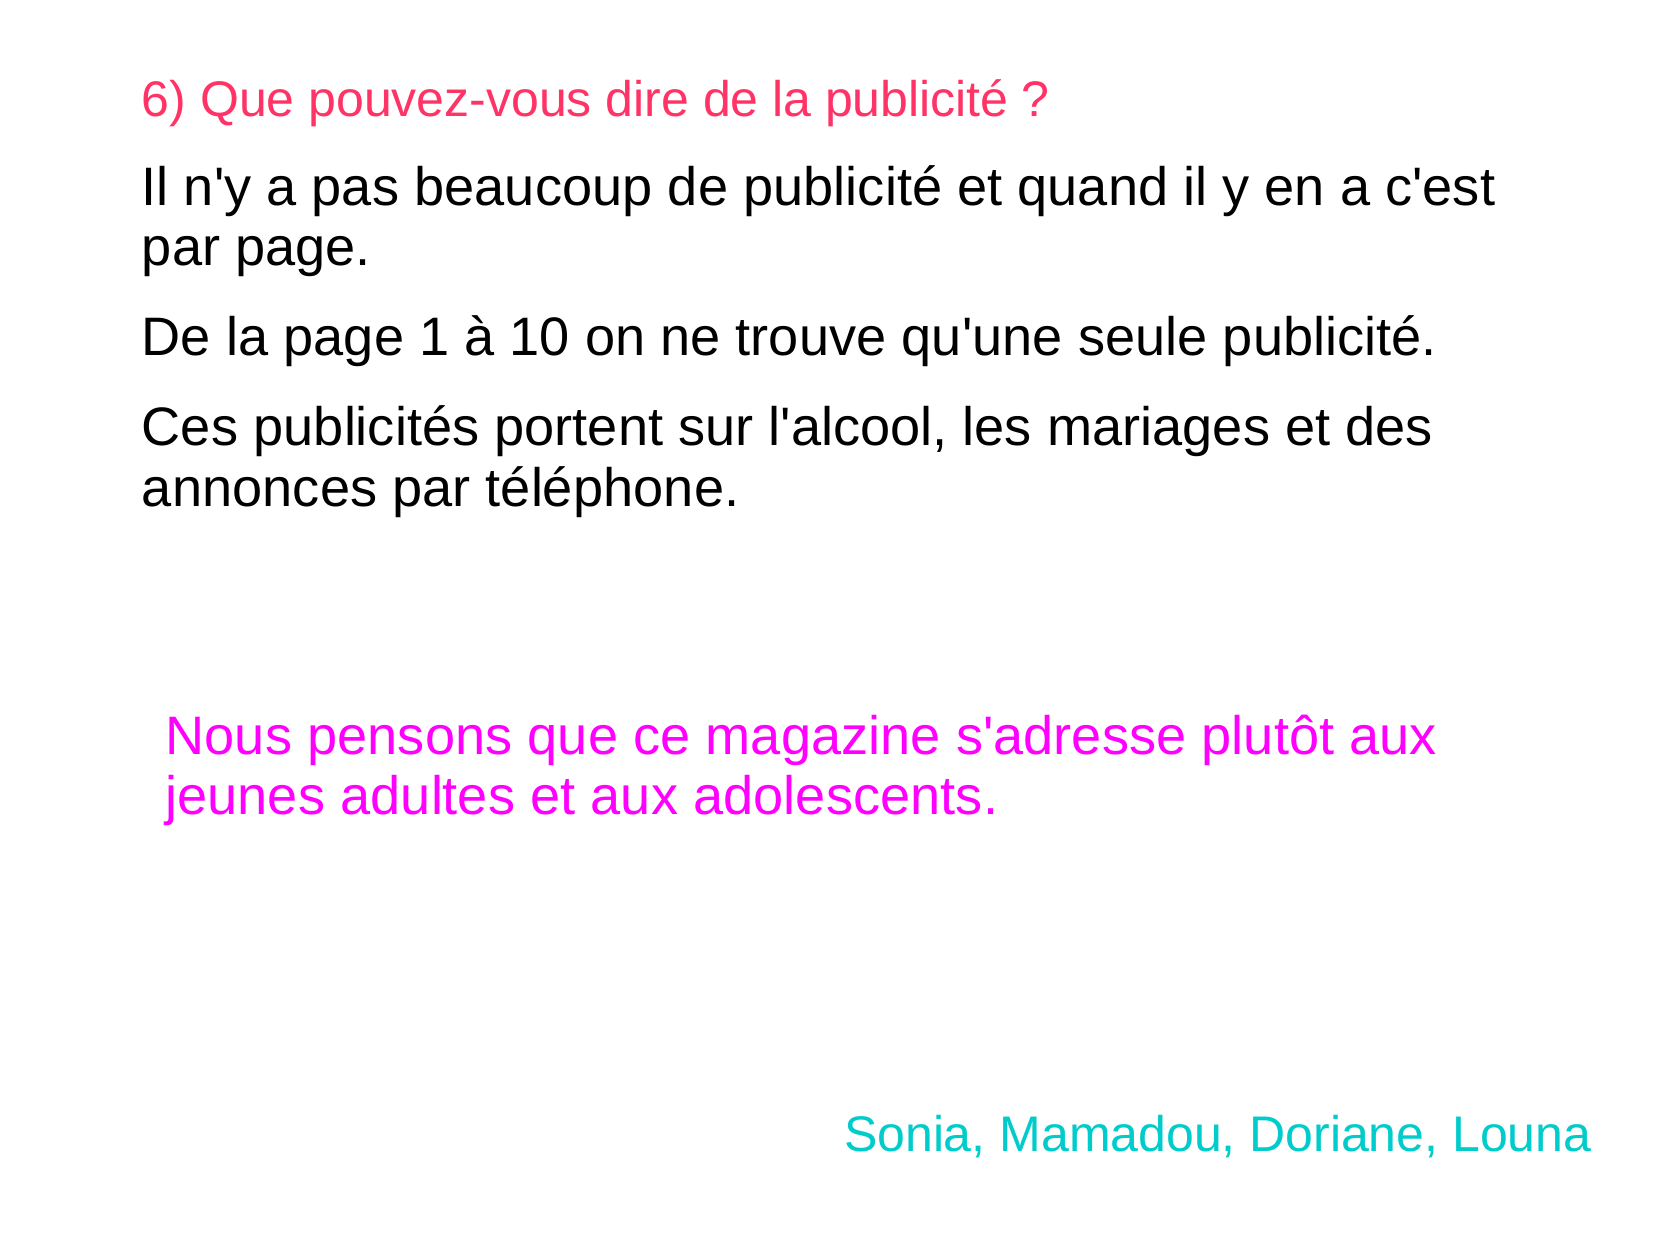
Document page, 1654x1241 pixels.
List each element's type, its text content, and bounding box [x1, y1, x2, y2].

text_box Sonia, Mamadou, Doriane, Louna [590, 1098, 1607, 1170]
list 6) Que pouvez-vous dire de la publicité ? Il n'y a pas beaucoup de publicité et quand il y en a c'est par page. De la page 1 à 10 on ne trouve qu'une seule publicité. Ces publicités portent sur l'alcool, les mariages et des annonces par téléphone. [70, 70, 1560, 556]
text_box Nous pensons que ce magazine s'adresse plutôt aux jeunes adultes et aux adolescents. [94, 615, 1501, 981]
